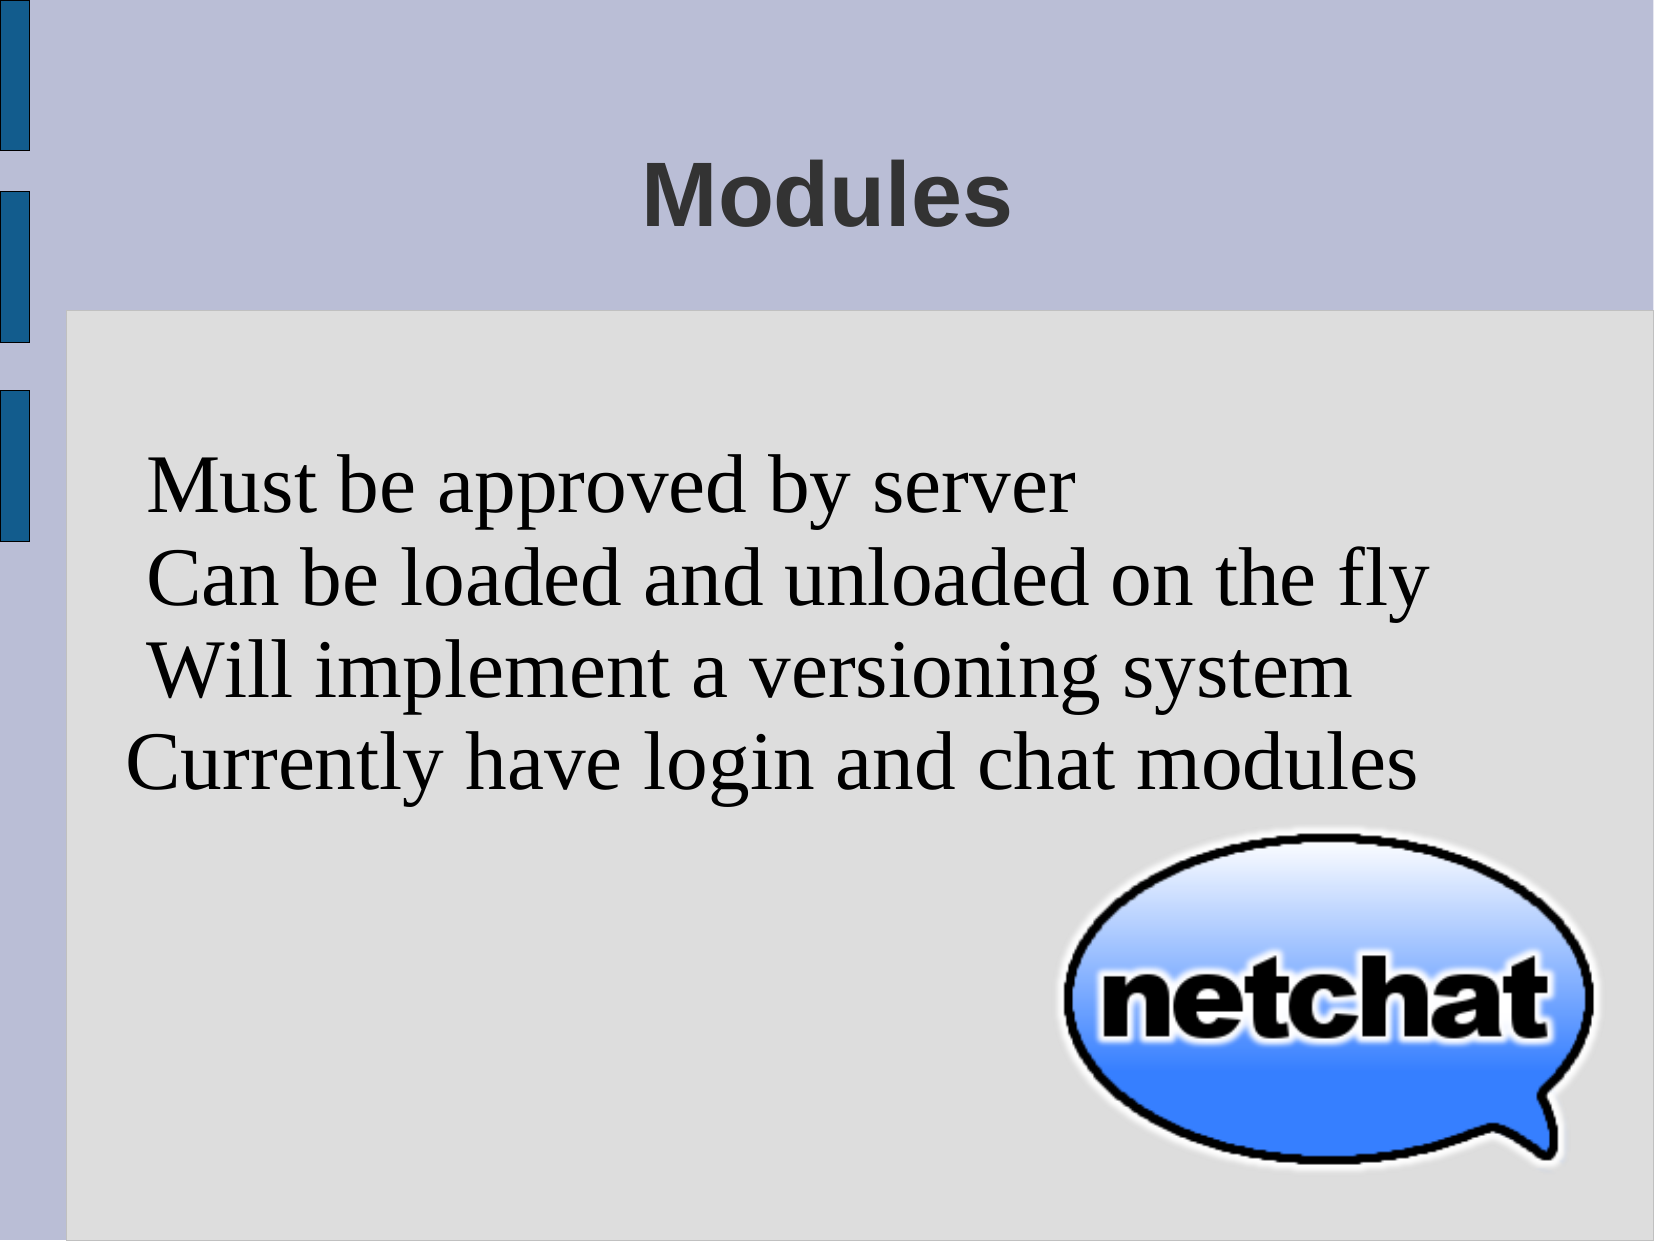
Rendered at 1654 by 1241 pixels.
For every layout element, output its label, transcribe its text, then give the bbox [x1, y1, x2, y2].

picture [1050, 824, 1613, 1200]
title Modules [121, 91, 1534, 299]
subtitle Must be approved by server Can be loaded and unloaded on the fly Will implement a versioning system Currently have login and chat modules [125, 343, 1538, 1126]
